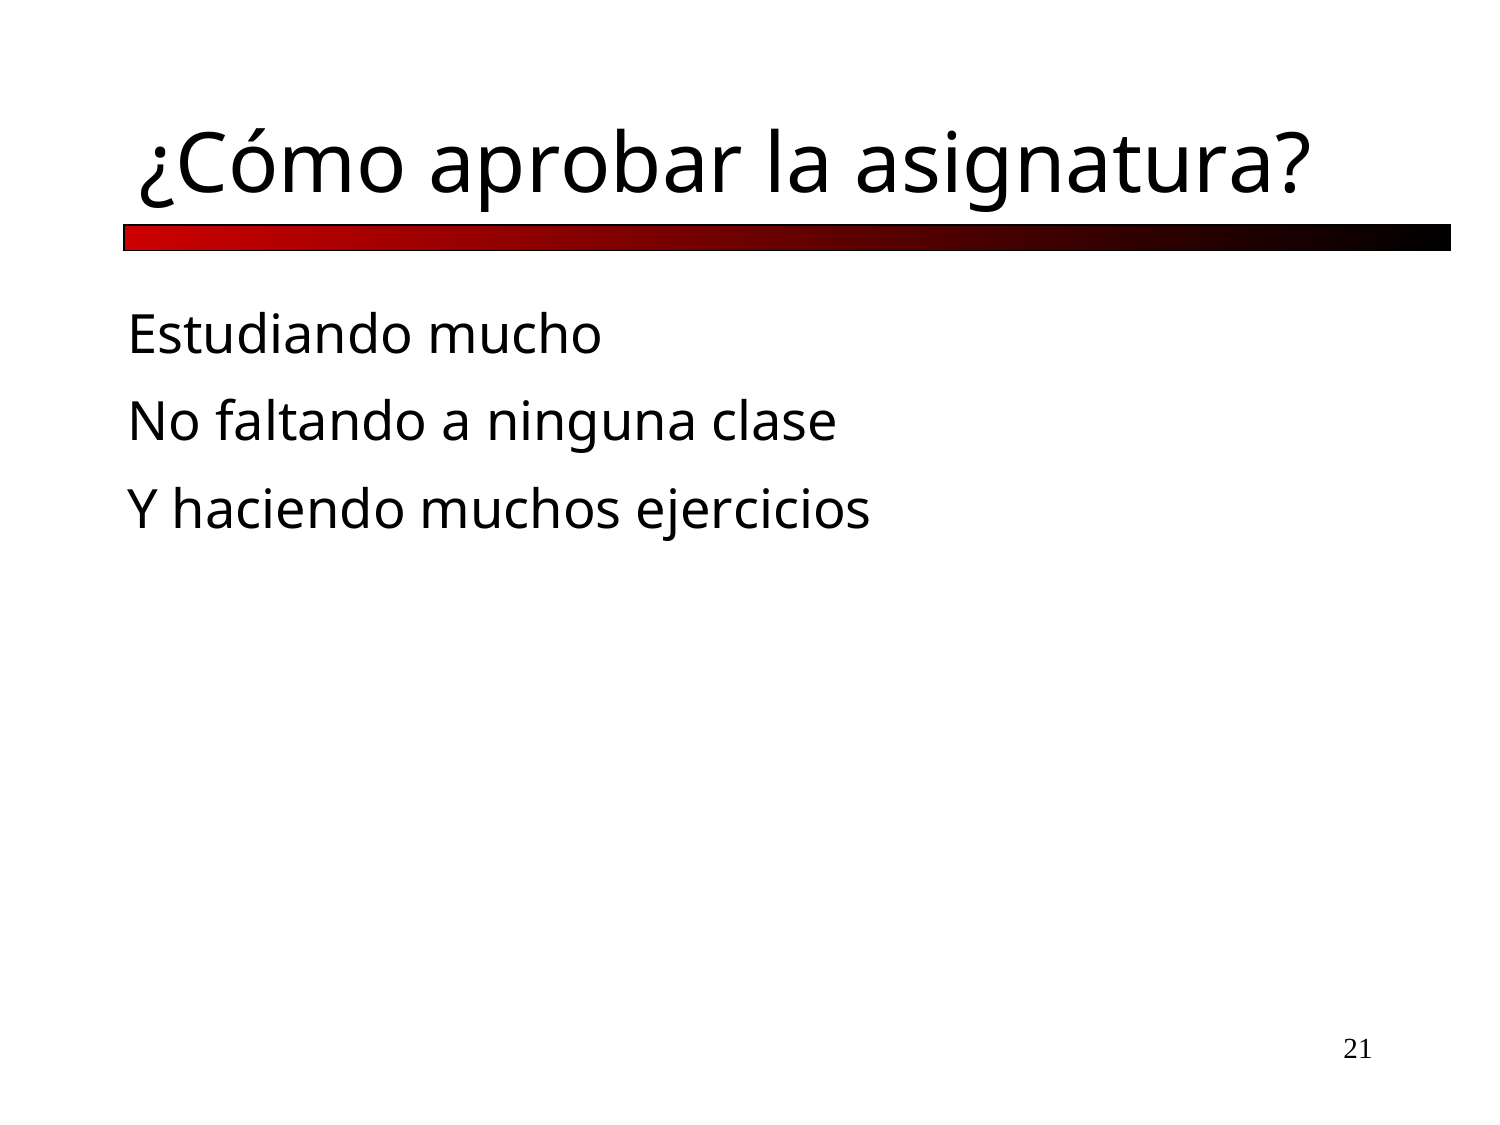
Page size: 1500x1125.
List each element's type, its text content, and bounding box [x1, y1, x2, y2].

list Estudiando mucho No faltando a ninguna clase Y haciendo muchos ejercicios [112, 287, 1388, 1088]
title ¿Cómo aprobar la asignatura? [125, 15, 1401, 225]
